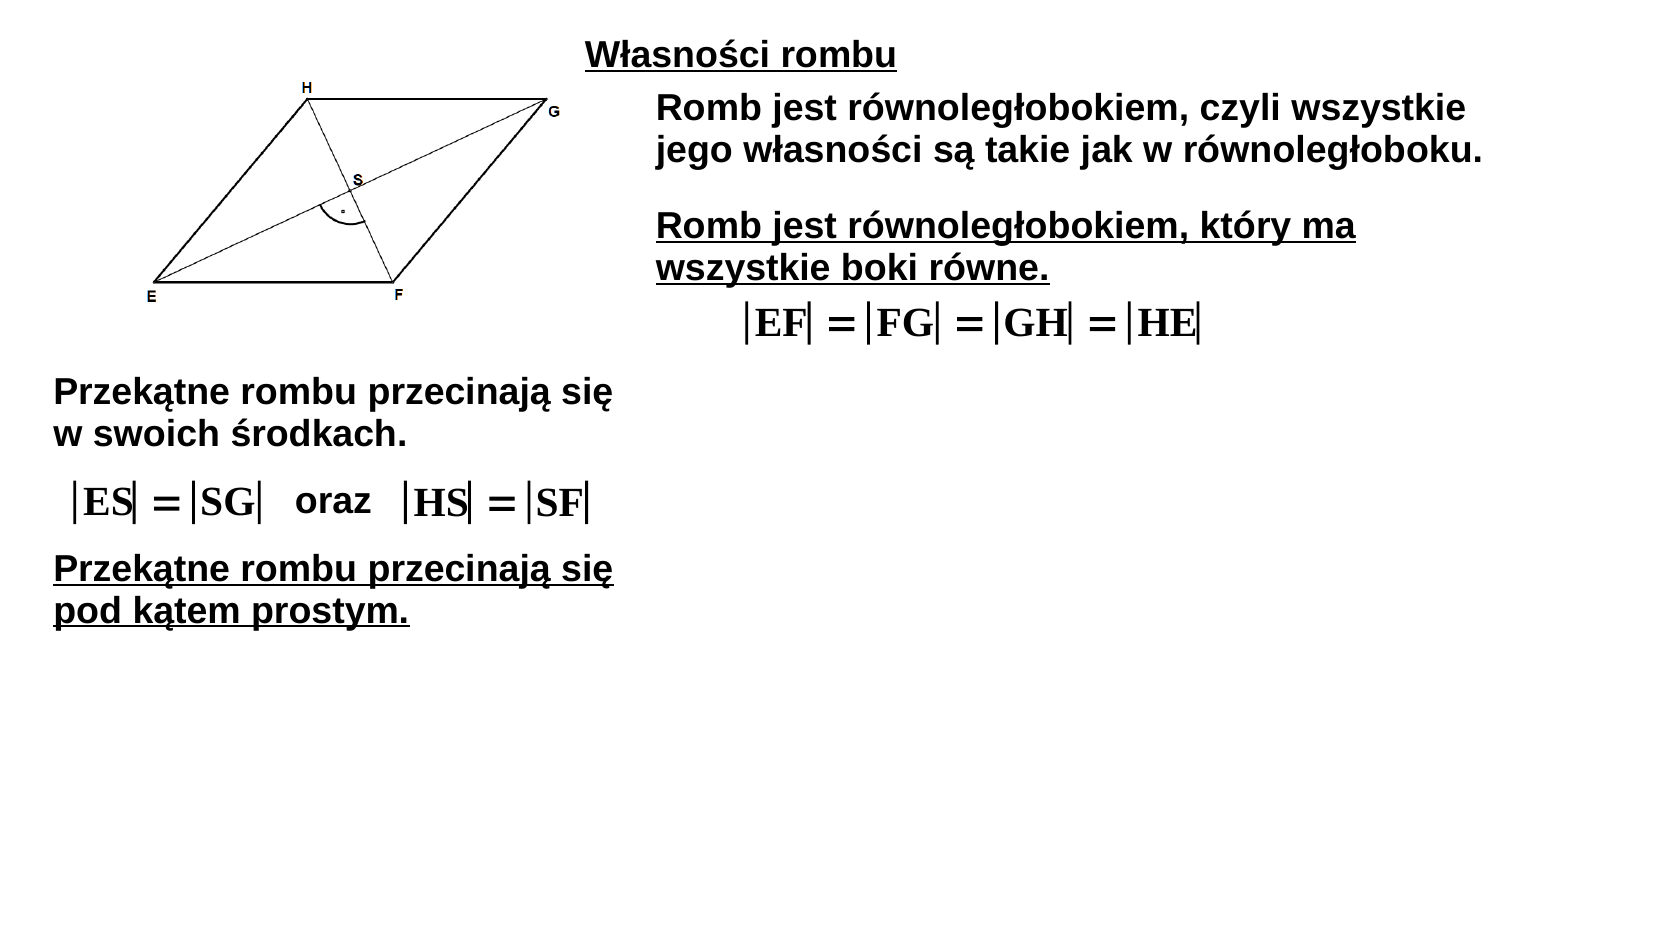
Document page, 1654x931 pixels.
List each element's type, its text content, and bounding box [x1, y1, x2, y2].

chart [393, 478, 603, 525]
text_box Własności rombu [570, 26, 1118, 85]
text_box Przekątne rombu przecinają się w swoich środkach. [38, 362, 646, 462]
text_box Romb jest równoległobokiem, który ma wszystkie boki równe. [640, 197, 1541, 302]
text_box Romb jest równoległobokiem, czyli wszystkie jego własności są takie jak w równoległoboku. [640, 79, 1541, 184]
text_box oraz [280, 472, 431, 530]
text_box Przekątne rombu przecinają się pod kątem prostym. [38, 540, 646, 639]
picture [84, 44, 676, 410]
chart [734, 302, 1216, 346]
chart [62, 478, 276, 525]
